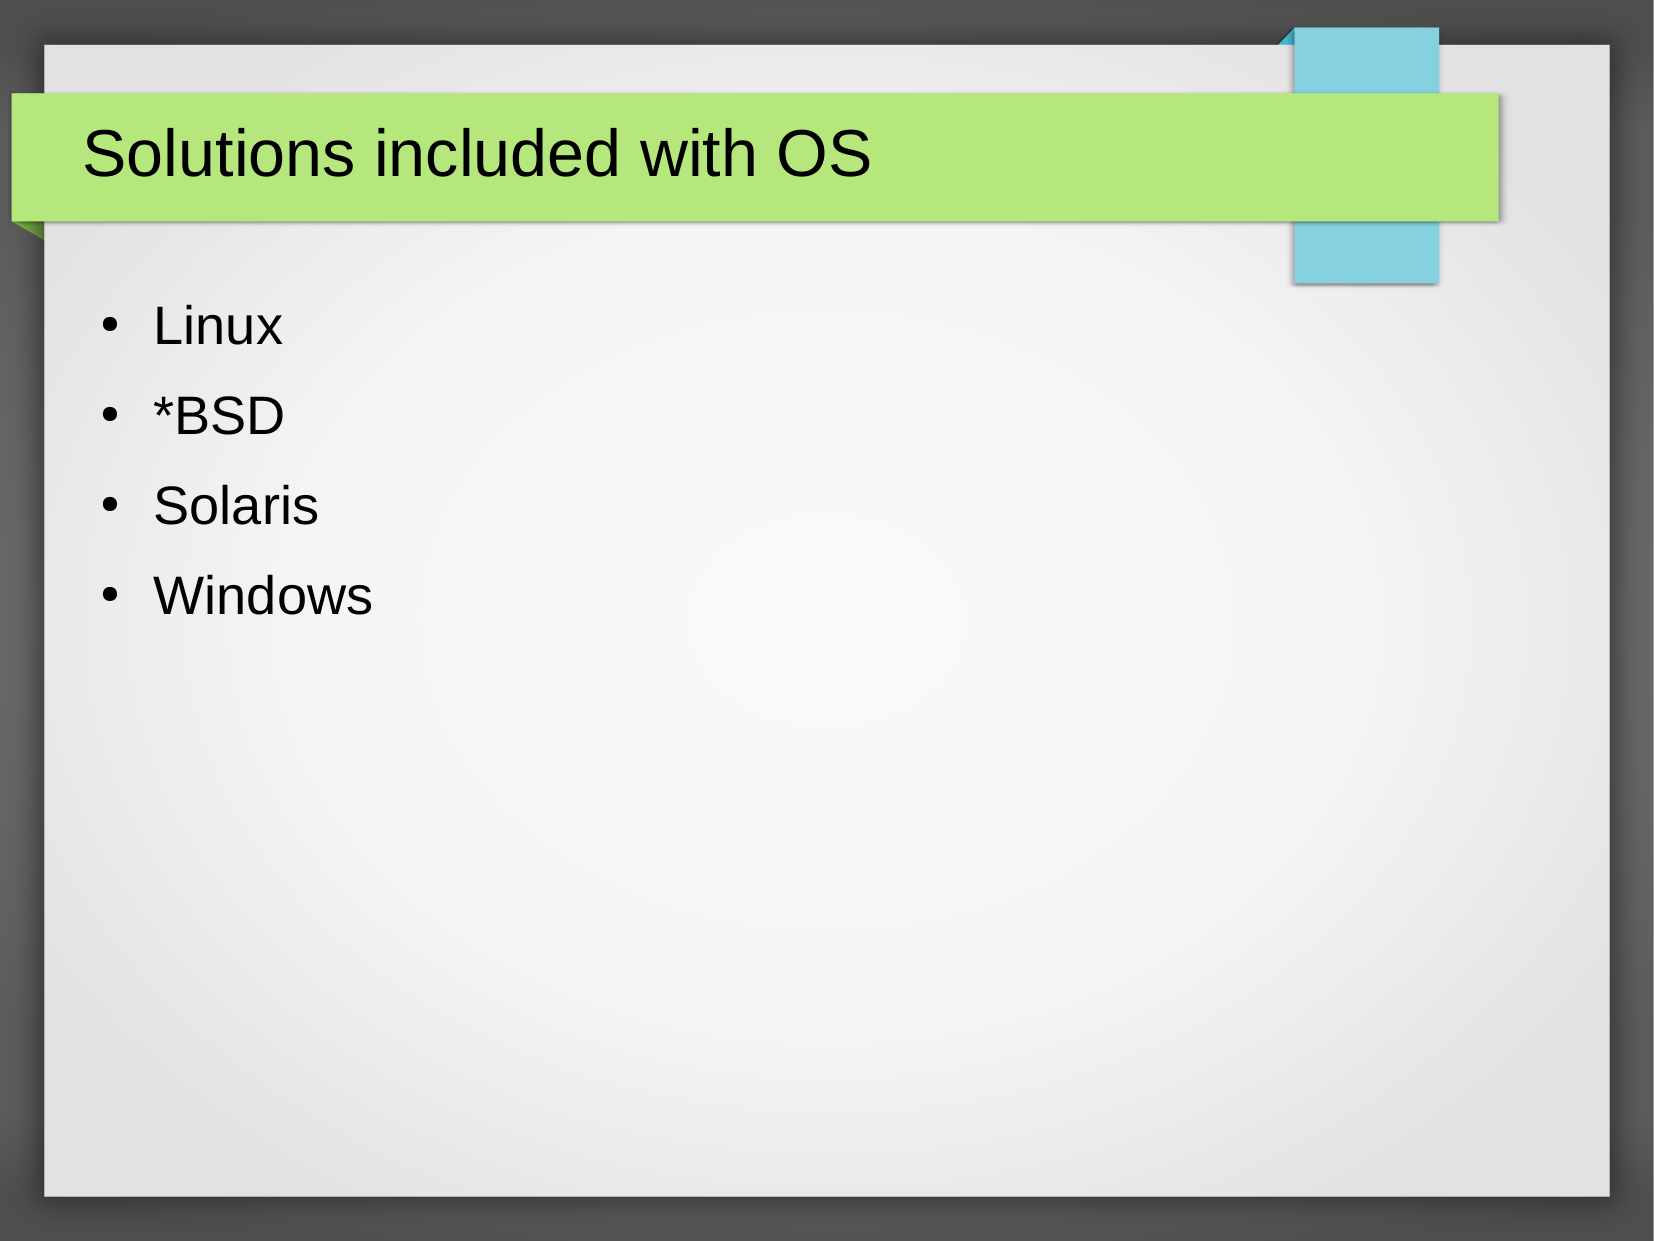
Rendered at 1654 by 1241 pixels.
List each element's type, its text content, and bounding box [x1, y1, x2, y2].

picture [0, 0, 1654, 1241]
list Linux *BSD Solaris Windows [82, 295, 1571, 1015]
title Solutions included with OS [82, 94, 1264, 213]
